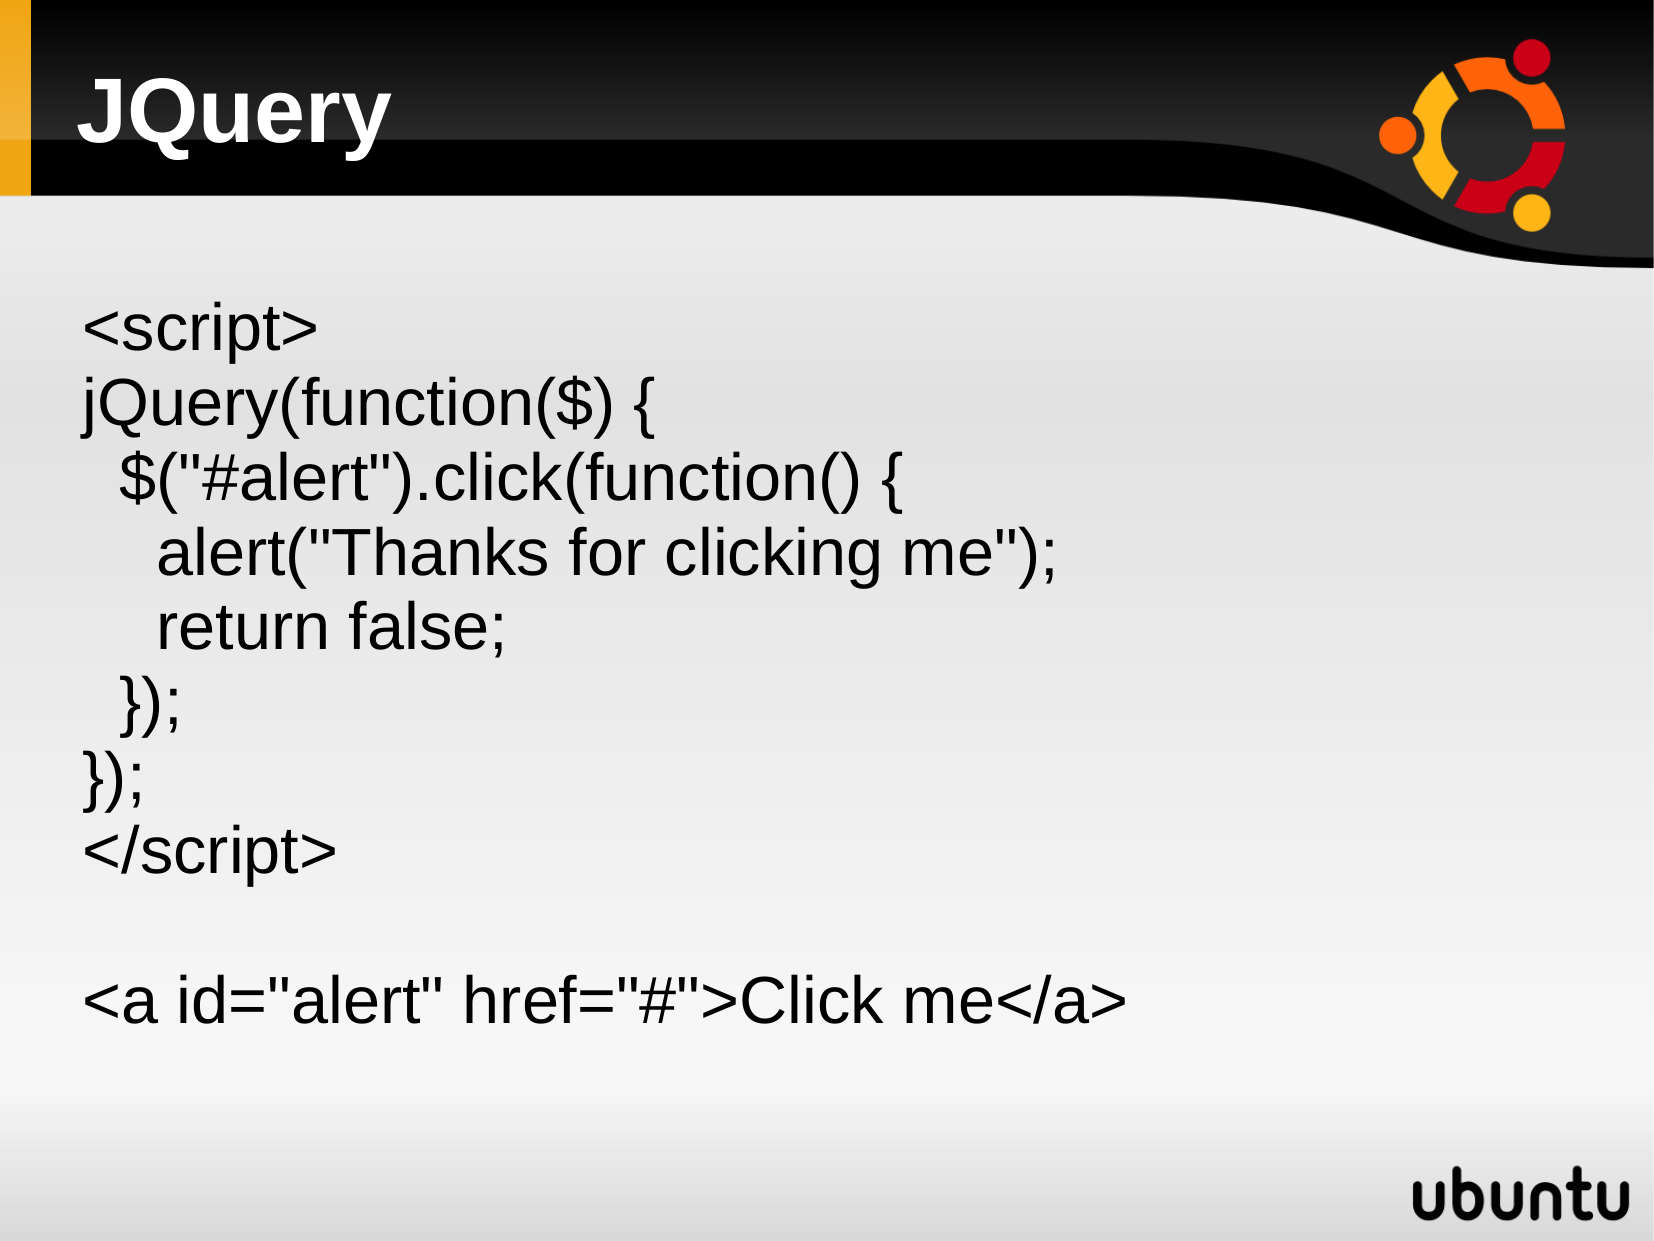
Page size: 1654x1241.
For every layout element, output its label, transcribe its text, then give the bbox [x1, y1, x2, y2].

list <script> jQuery(function($) { $("#alert").click(function() { alert("Thanks for clicking me"); return false; }); }); </script> <a id="alert" href="#">Click me</a> [82, 290, 1571, 1113]
title JQuery [76, 14, 1565, 207]
picture [0, 0, 1654, 1241]
